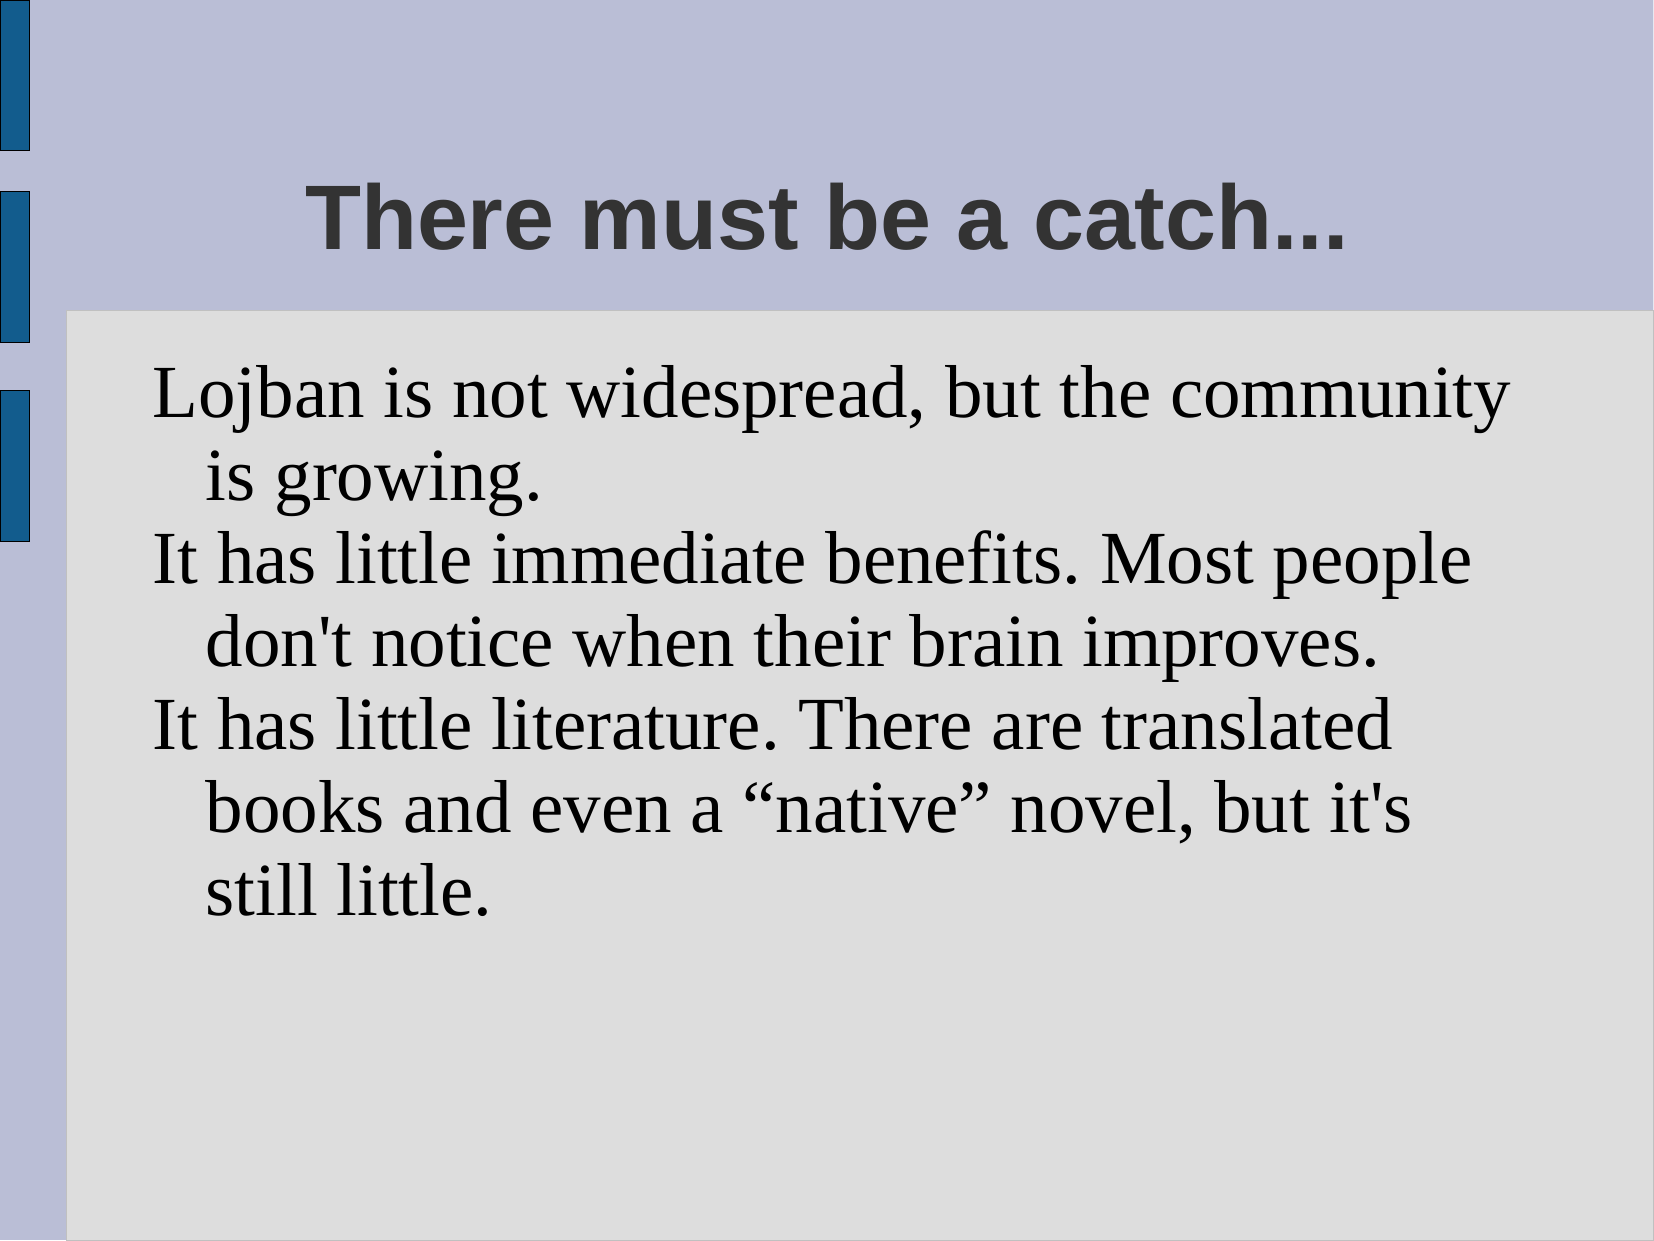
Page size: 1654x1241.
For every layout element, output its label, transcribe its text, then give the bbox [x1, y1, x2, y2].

title There must be a catch... [121, 114, 1534, 322]
list Lojban is not widespread, but the community is growing. It has little immediate benefits. Most people don't notice when their brain improves. It has little literature. There are translated books and even a “native” novel, but it's still little. [135, 350, 1516, 1133]
